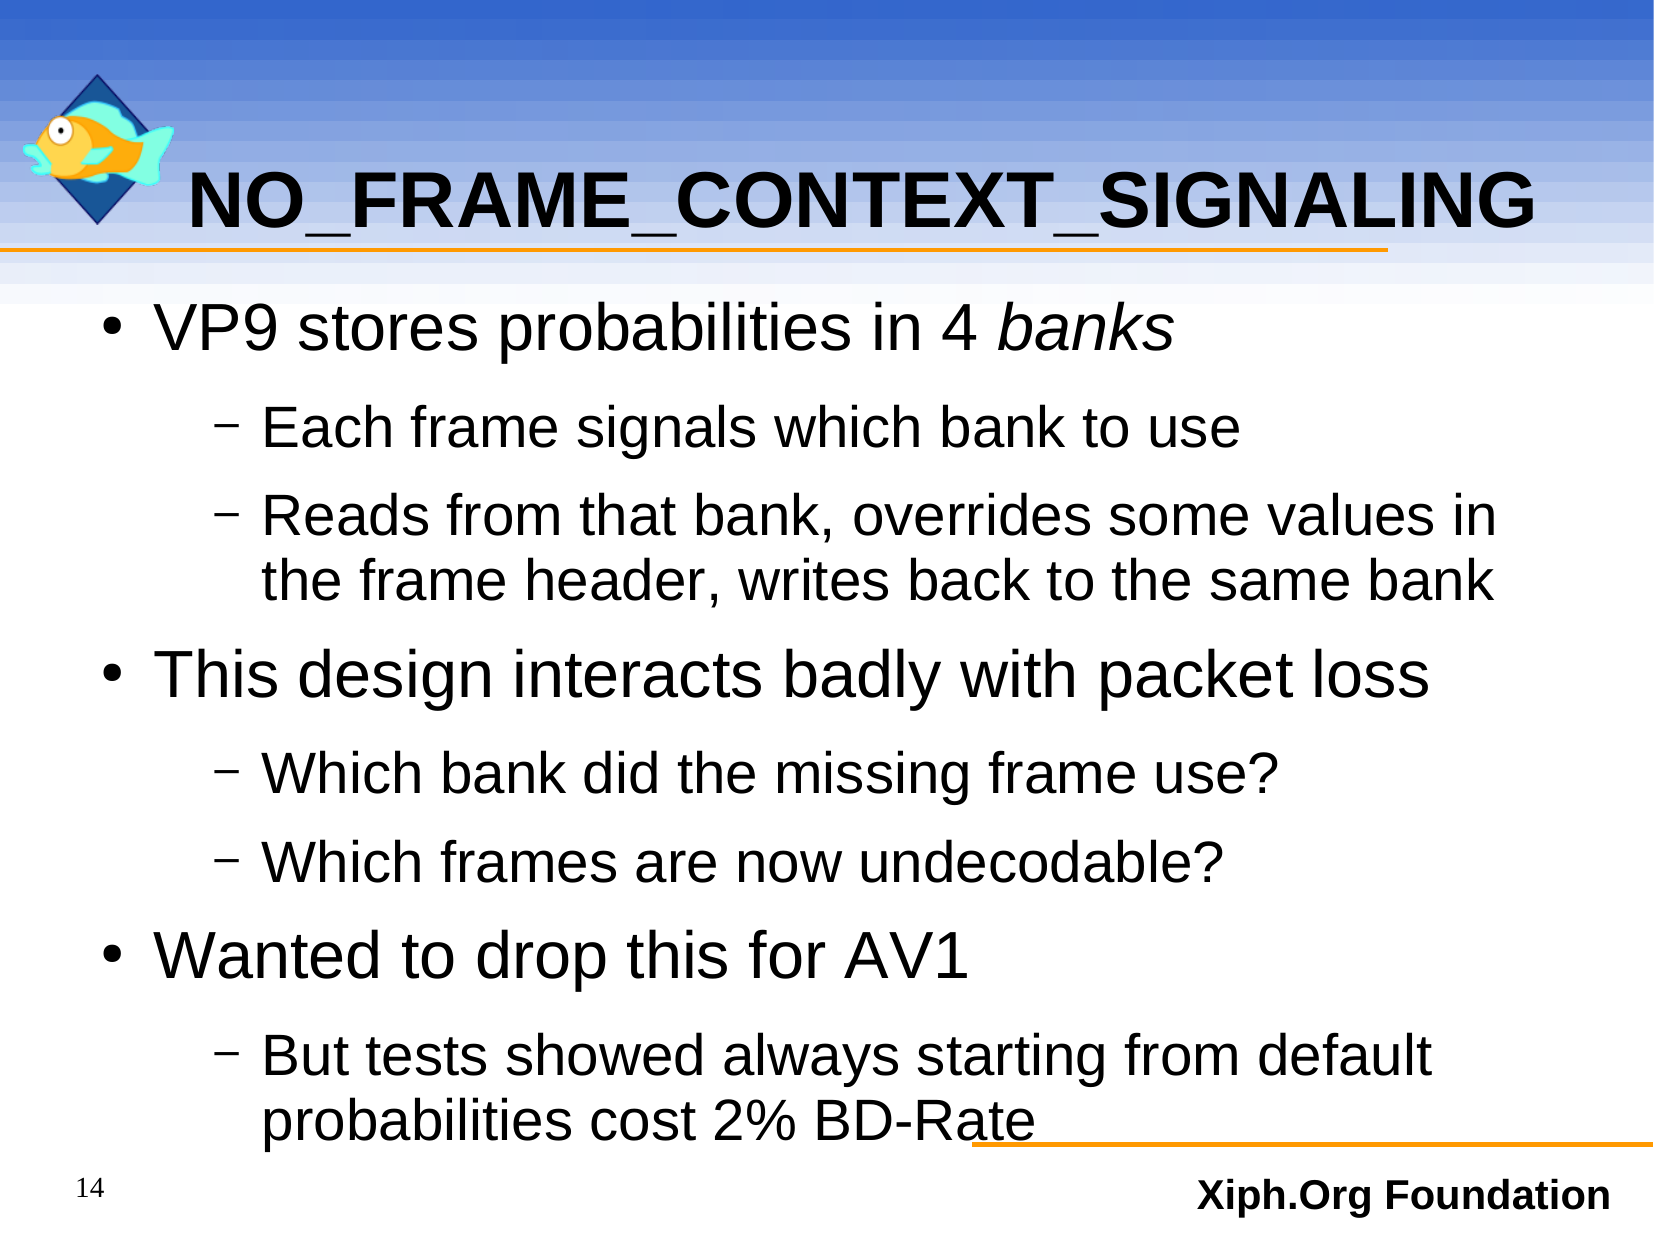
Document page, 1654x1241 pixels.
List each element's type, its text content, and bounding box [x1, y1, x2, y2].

title NO_FRAME_CONTEXT_SIGNALING [187, 37, 1571, 245]
list VP9 stores probabilities in 4 banks Each frame signals which bank to use Reads from that bank, overrides some values in the frame header, writes back to the same bank This design interacts badly with packet loss Which bank did the missing frame use? Which frames are now undecodable? Wanted to drop this for AV1 But tests showed always starting from default probabilities cost 2% BD-Rate [82, 290, 1571, 1153]
picture [0, 0, 1654, 1241]
